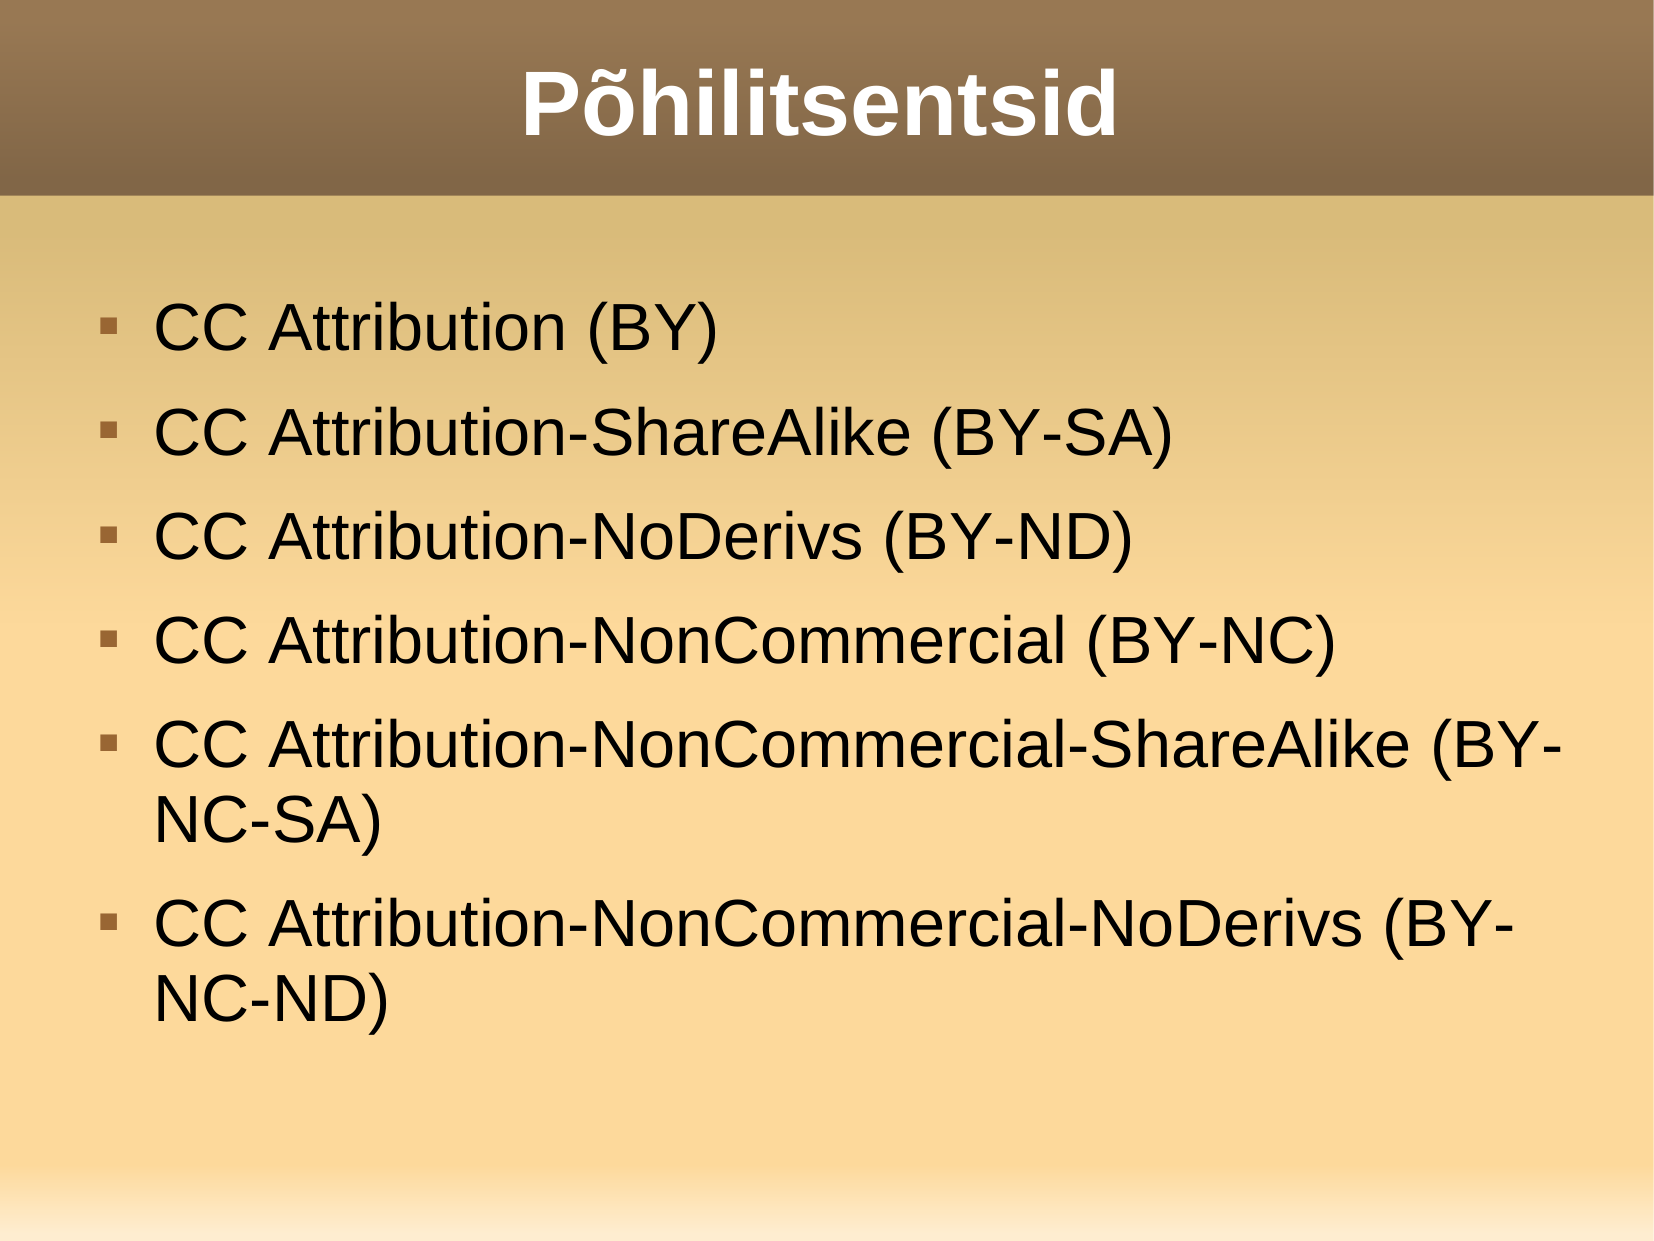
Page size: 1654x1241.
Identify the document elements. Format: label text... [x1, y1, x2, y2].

title Põhilitsentsid [76, 7, 1565, 200]
list CC Attribution (BY) CC Attribution-ShareAlike (BY-SA) CC Attribution-NoDerivs (BY-ND) CC Attribution-NonCommercial (BY-NC) CC Attribution-NonCommercial-ShareAlike (BY-NC-SA) CC Attribution-NonCommercial-NoDerivs (BY-NC-ND) [82, 290, 1571, 1094]
picture [0, 0, 1654, 1241]
